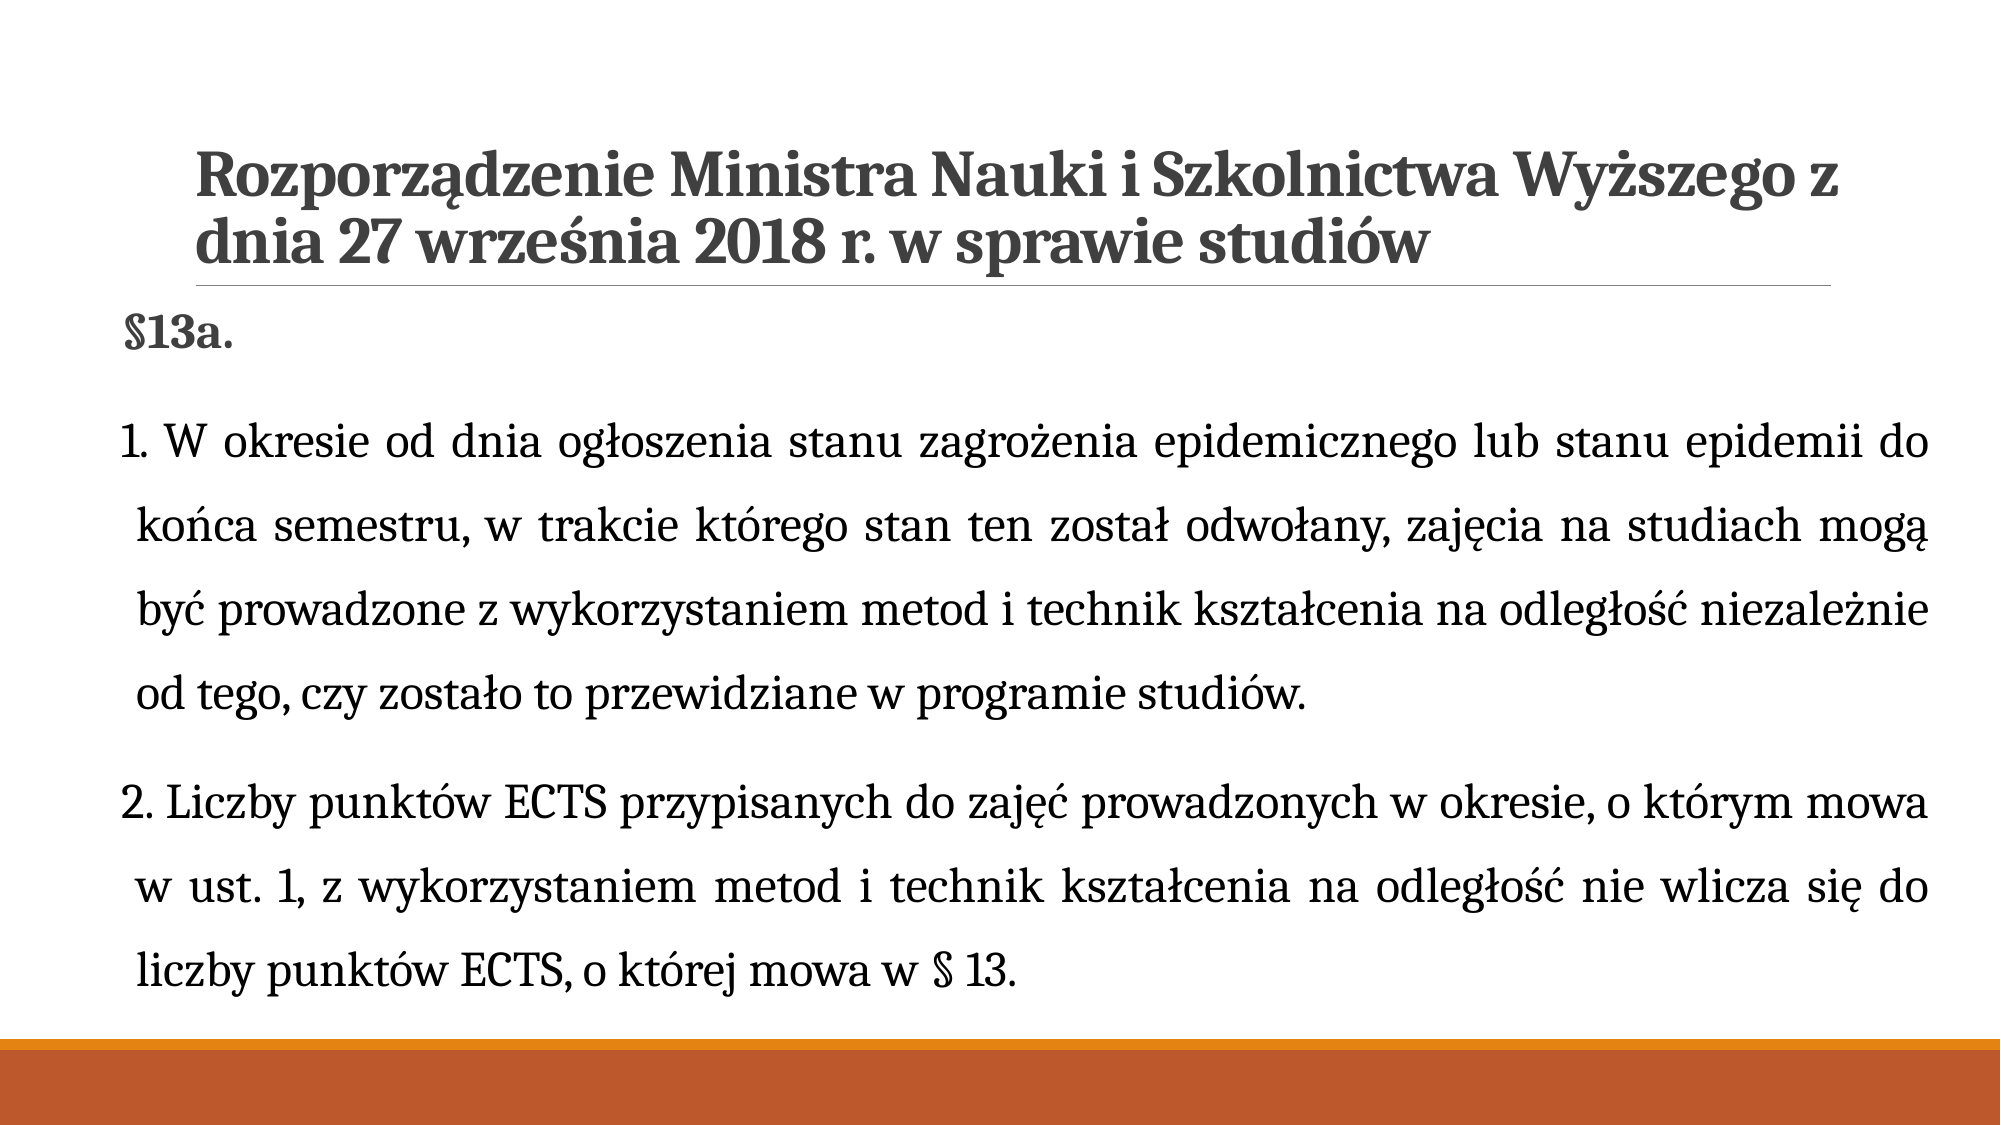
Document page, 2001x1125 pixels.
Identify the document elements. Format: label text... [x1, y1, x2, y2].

title Rozporządzenie Ministra Nauki i Szkolnictwa Wyższego z dnia 27 września 2018 r. w sprawie studiów [180, 47, 1947, 286]
list §13a. 1. W okresie od dnia ogłoszenia stanu zagrożenia epidemicznego lub stanu epidemii do końca semestru, w trakcie którego stan ten został odwołany, zajęcia na studiach mogą być prowadzone z wykorzystaniem metod i technik kształcenia na odległość niezależnie od tego, czy zostało to przewidziane w programie studiów. 2. Liczby punktów ECTS przypisanych do zajęć prowadzonych w okresie, o którym mowa w ust. 1, z wykorzystaniem metod i technik kształcenia na odległość nie wlicza się do liczby punktów ECTS, o której mowa w § 13. [106, 302, 1930, 1113]
